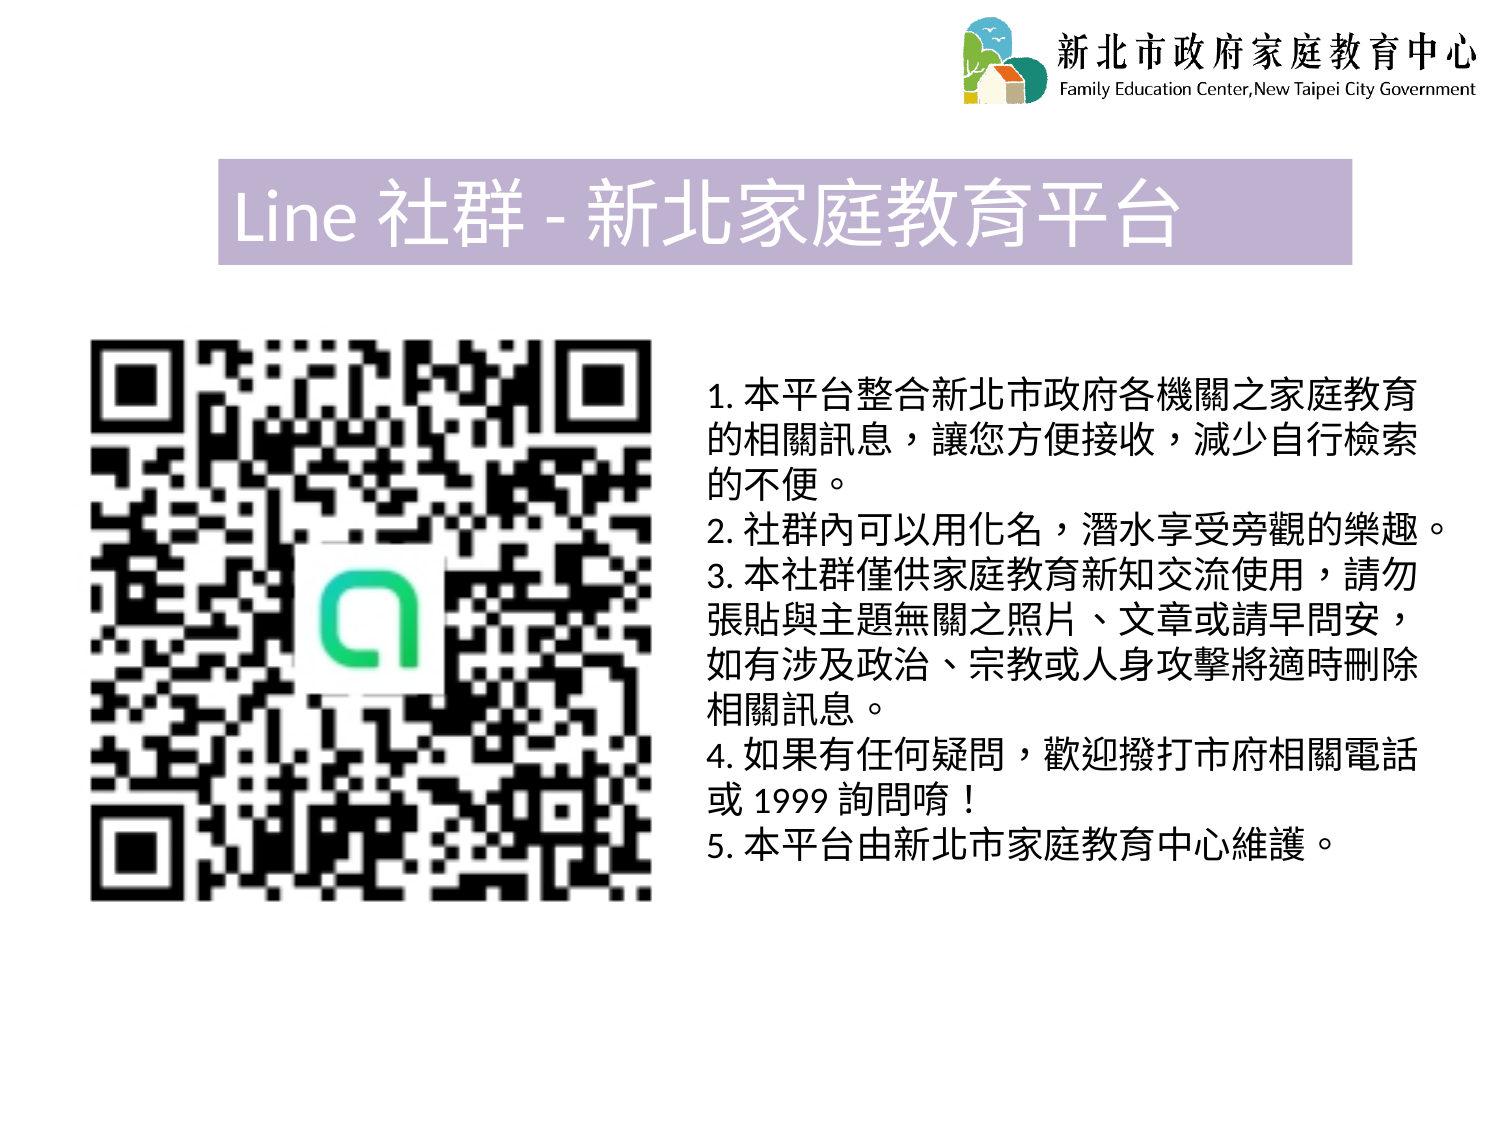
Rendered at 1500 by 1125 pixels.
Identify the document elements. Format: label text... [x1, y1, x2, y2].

text_box 1.本平台整合新北市政府各機關之家庭教育的相關訊息，讓您方便接收，減少自行檢索的不便。 2.社群內可以用化名，潛水享受旁觀的樂趣。 3.本社群僅供家庭教育新知交流使用，請勿張貼與主題無關之照片、文章或請早問安，如有涉及政治、宗教或人身攻擊將適時刪除相關訊息。 4.如果有任何疑問，歡迎撥打市府相關電話或1999詢問唷！ 5.本平台由新北市家庭教育中心維護。 [691, 364, 1441, 874]
picture [53, 302, 691, 941]
text_box Line社群-新北家庭教育平台 [218, 158, 1353, 265]
